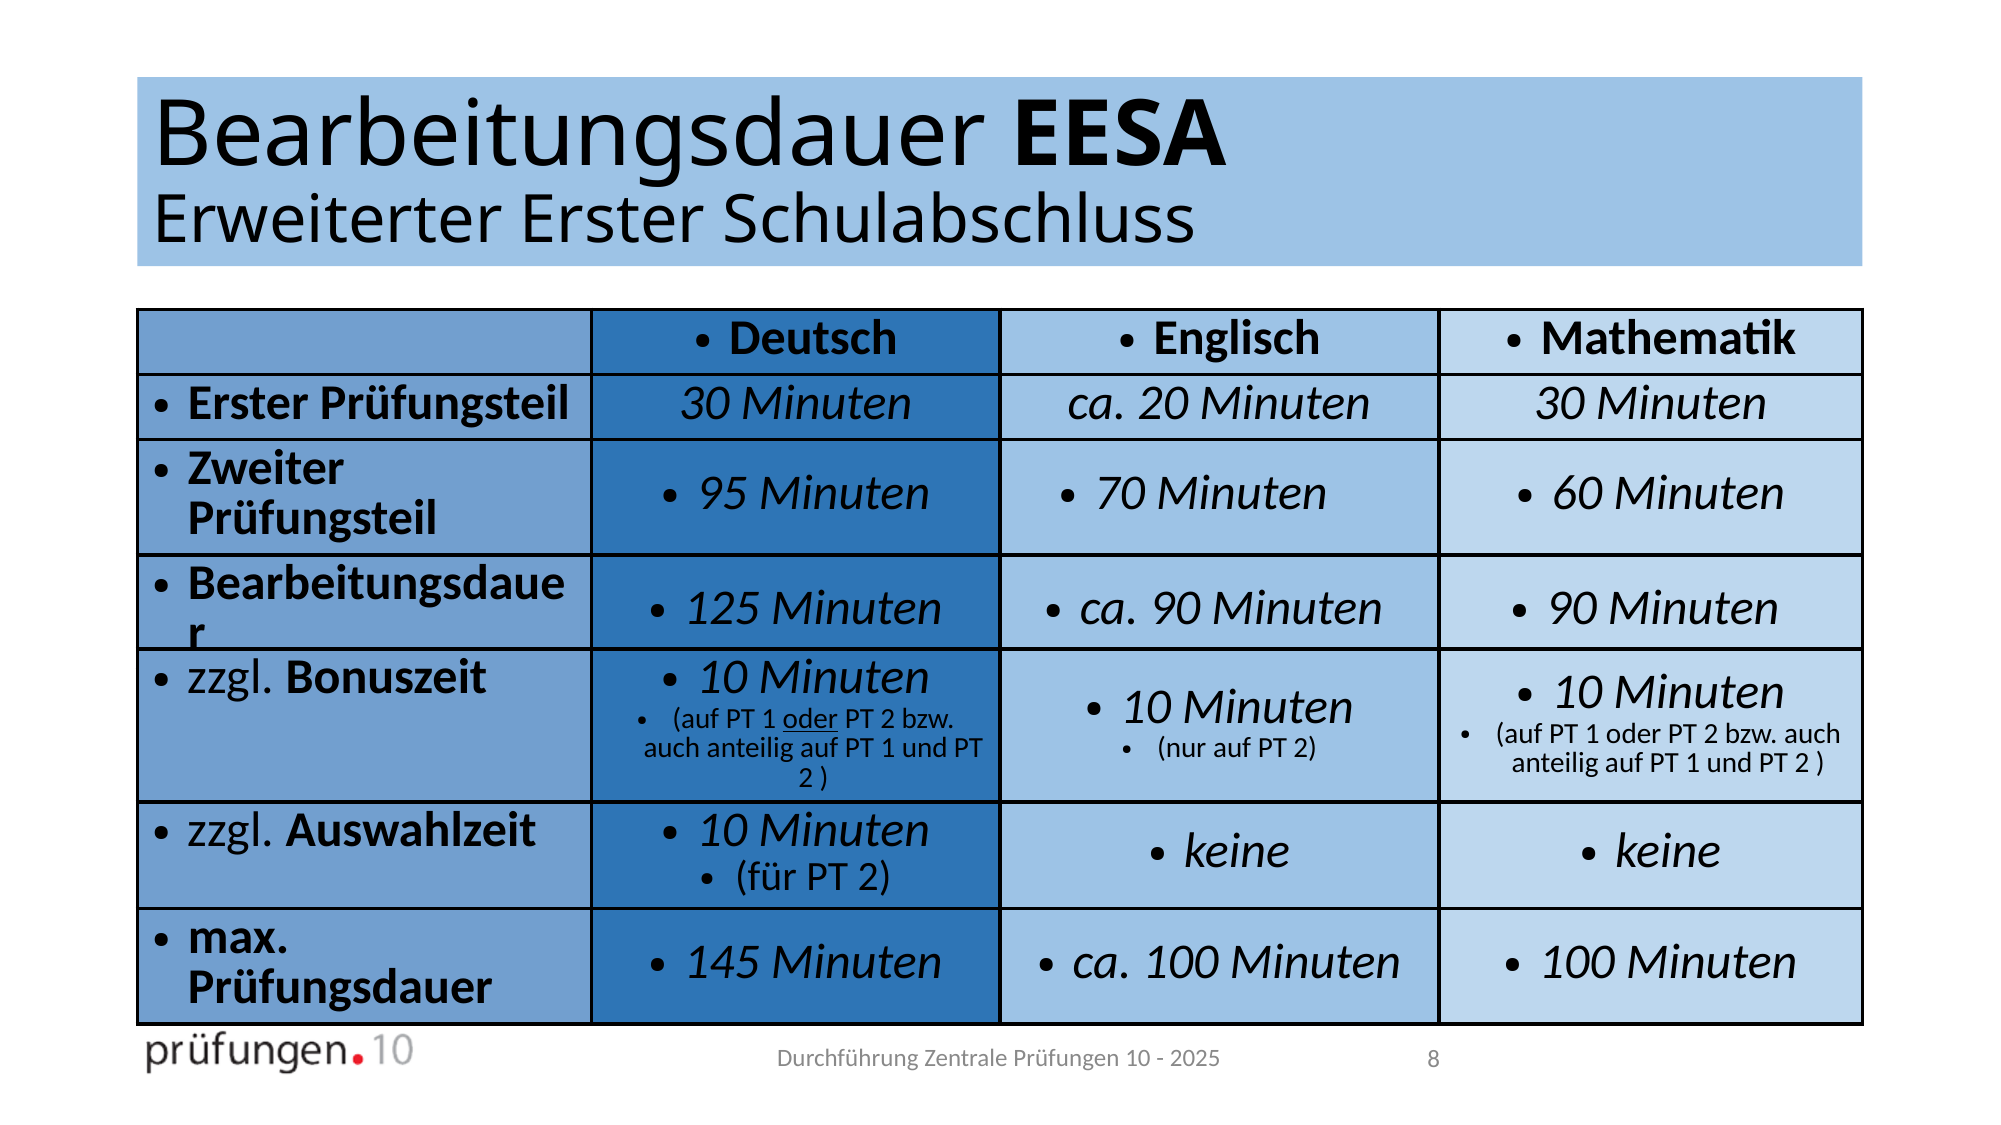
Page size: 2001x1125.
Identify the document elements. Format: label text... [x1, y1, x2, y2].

text_box <Foliennummer> [1412, 1027, 1863, 1088]
table_header zzgl. Bonuszeit [139, 651, 590, 800]
table_header 10 Minuten (auf PT 1 oder PT 2 bzw. auch anteilig auf PT 1 und PT 2 ) [1441, 651, 1861, 800]
table_cell 70 Minuten [1002, 441, 1437, 553]
table_header Deutsch [593, 311, 998, 373]
table_cell max. Prüfungsdauer [139, 910, 590, 1022]
table_cell keine [1002, 804, 1437, 907]
picture [137, 1026, 423, 1080]
table_cell keine [1441, 804, 1861, 907]
table_cell 30 Minuten [1441, 376, 1861, 438]
table_cell Zweiter Prüfungsteil [139, 441, 590, 553]
table_cell 10 Minuten (für PT 2) [593, 804, 998, 907]
table_cell 100 Minuten [1441, 910, 1861, 1022]
table_cell Bearbeitungsdauer [139, 557, 590, 647]
table_header Englisch [1002, 311, 1437, 373]
table_cell ca. 100 Minuten [1002, 910, 1437, 1022]
table_cell 95 Minuten [593, 441, 998, 553]
table_cell 125 Minuten [593, 557, 998, 647]
table_cell 145 Minuten [593, 910, 998, 1022]
table_header 10 Minuten (nur auf PT 2) [1002, 651, 1437, 800]
table_cell 30 Minuten [593, 376, 998, 438]
table_header 10 Minuten (auf PT 1 oder PT 2 bzw. auch anteilig auf PT 1 und PT 2 ) [593, 651, 998, 800]
table_cell 60 Minuten [1441, 441, 1861, 553]
table_header [139, 311, 590, 373]
table_cell ca. 20 Minuten [1002, 376, 1437, 438]
table_cell zzgl. Auswahlzeit [139, 804, 590, 907]
table_cell ca. 90 Minuten [1002, 557, 1437, 647]
title Bearbeitungsdauer EESA Erweiterter Erster Schulabschluss [137, 77, 1863, 267]
table_cell Erster Prüfungsteil [139, 376, 590, 438]
table_cell 90 Minuten [1441, 557, 1861, 647]
table_header Mathematik [1441, 311, 1861, 373]
